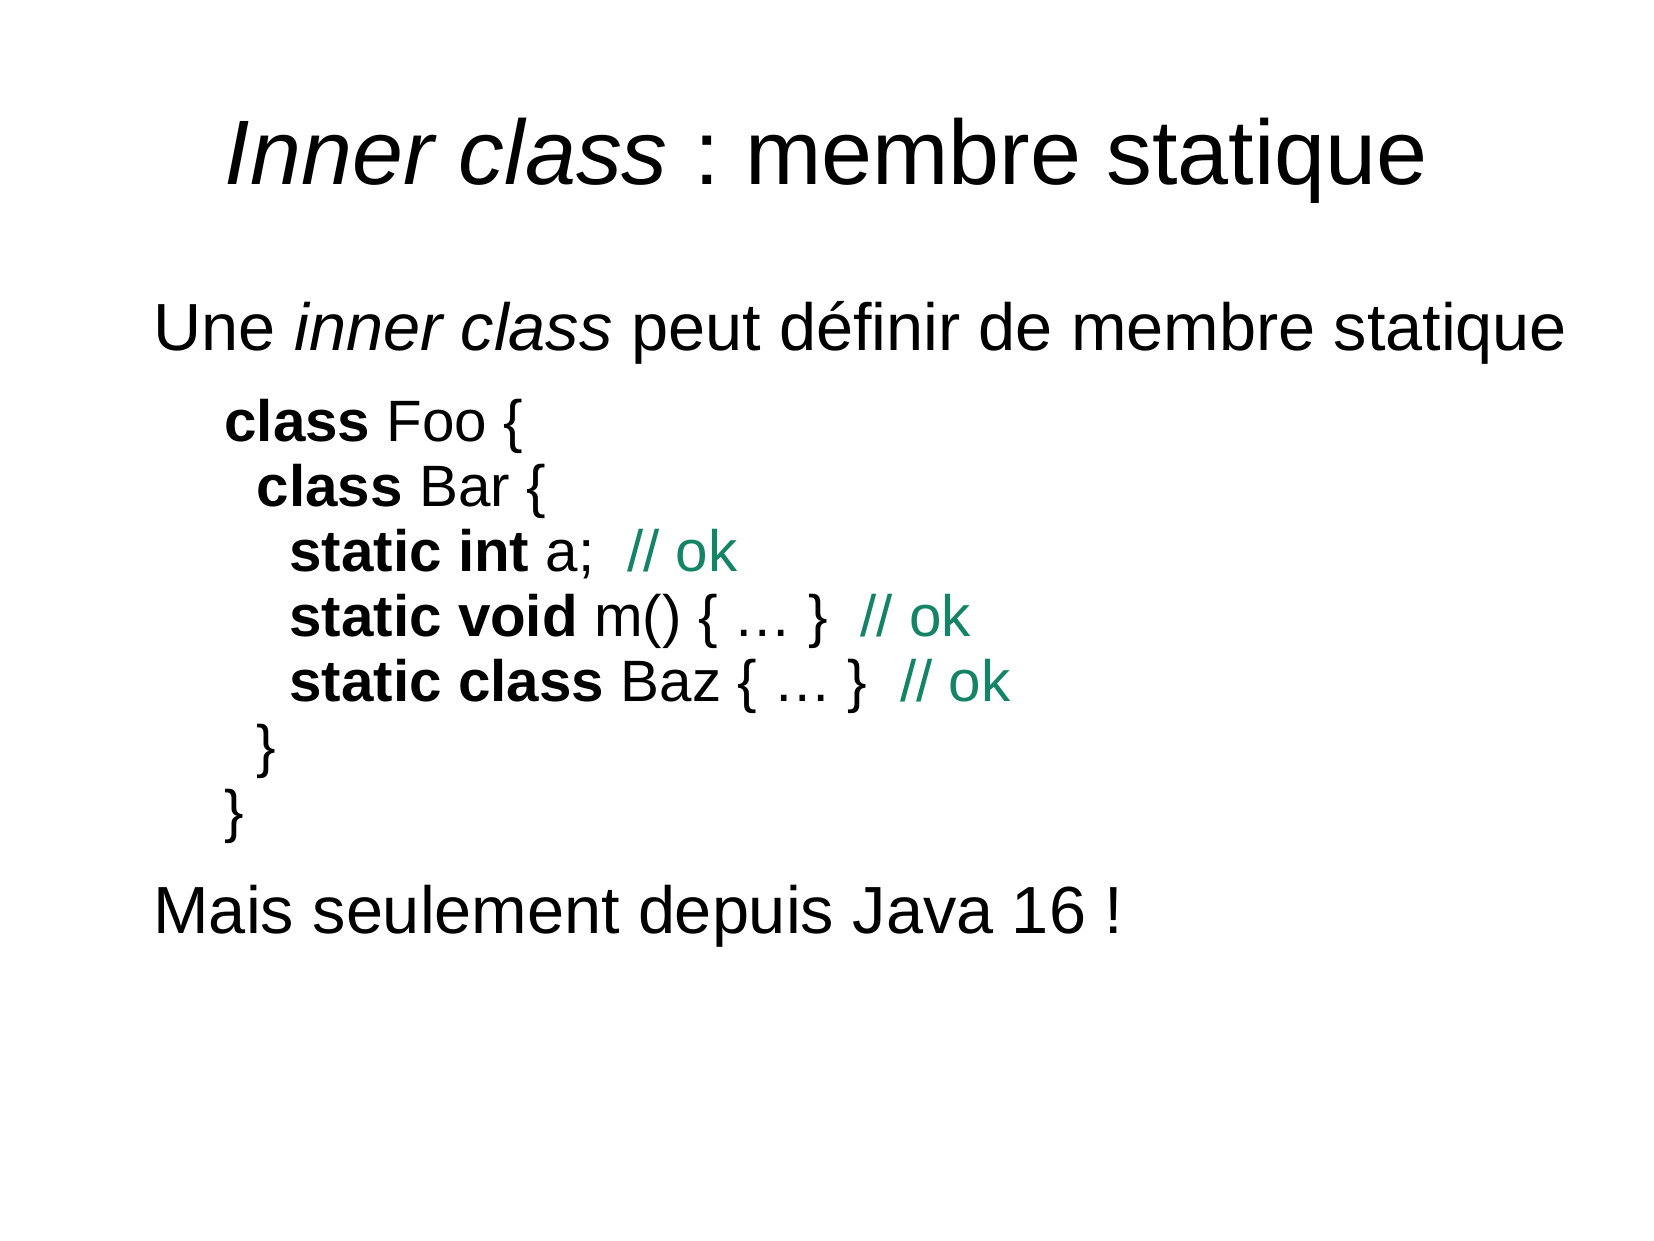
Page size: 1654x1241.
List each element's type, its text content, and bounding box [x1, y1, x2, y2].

title Inner class : membre statique [82, 49, 1571, 257]
list Une inner class peut définir de membre statique class Foo { class Bar { static int a; // ok static void m() { … } // ok static class Baz { … } // ok } } Mais seulement depuis Java 16 ! [82, 290, 1571, 1126]
